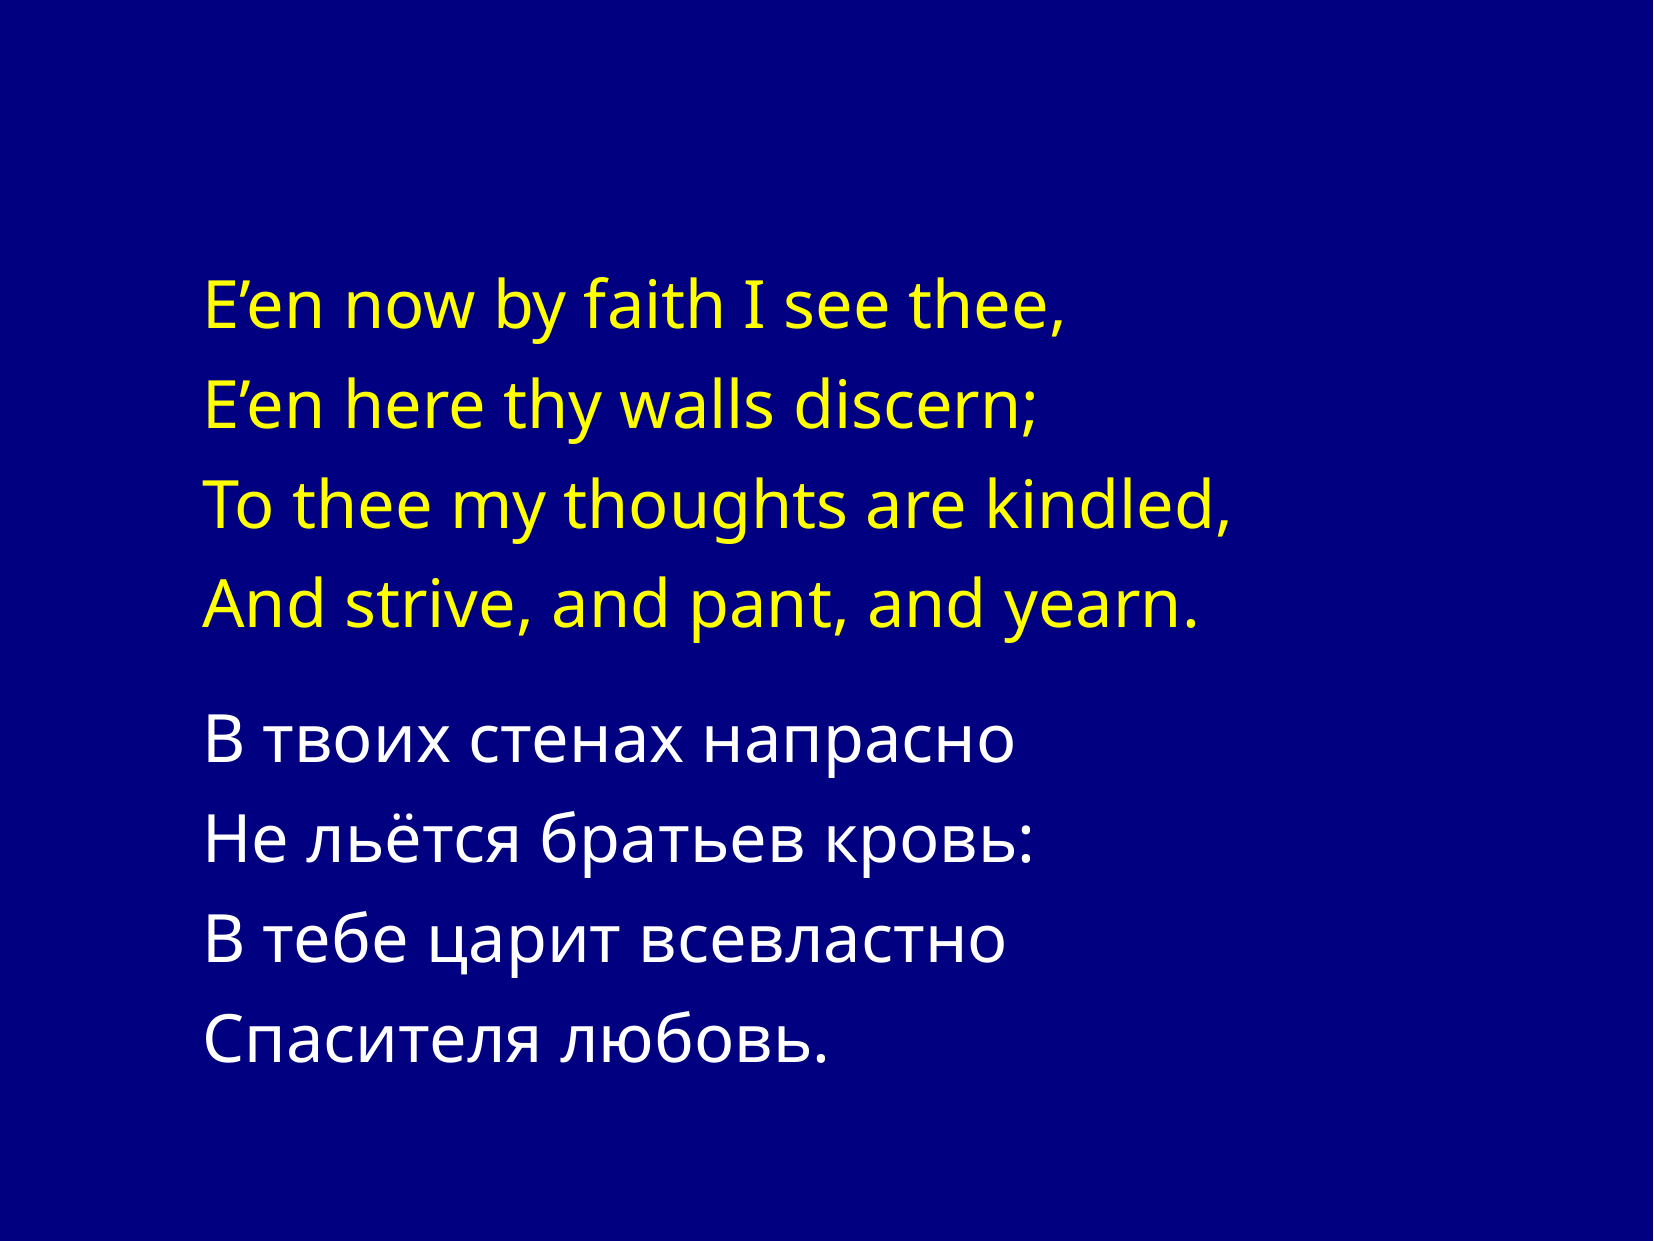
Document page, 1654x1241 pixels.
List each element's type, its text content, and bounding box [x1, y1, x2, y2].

text_box В твоих стенах напрасно Не льётся братьев кровь: В тебе царит всевластно Спасителя любовь. [75, 675, 1576, 1163]
text_box E’en now by faith I see thee, E’en here thy walls discern; To thee my thoughts are kindled, And strive, and pant, and yearn. [75, 150, 1576, 638]
